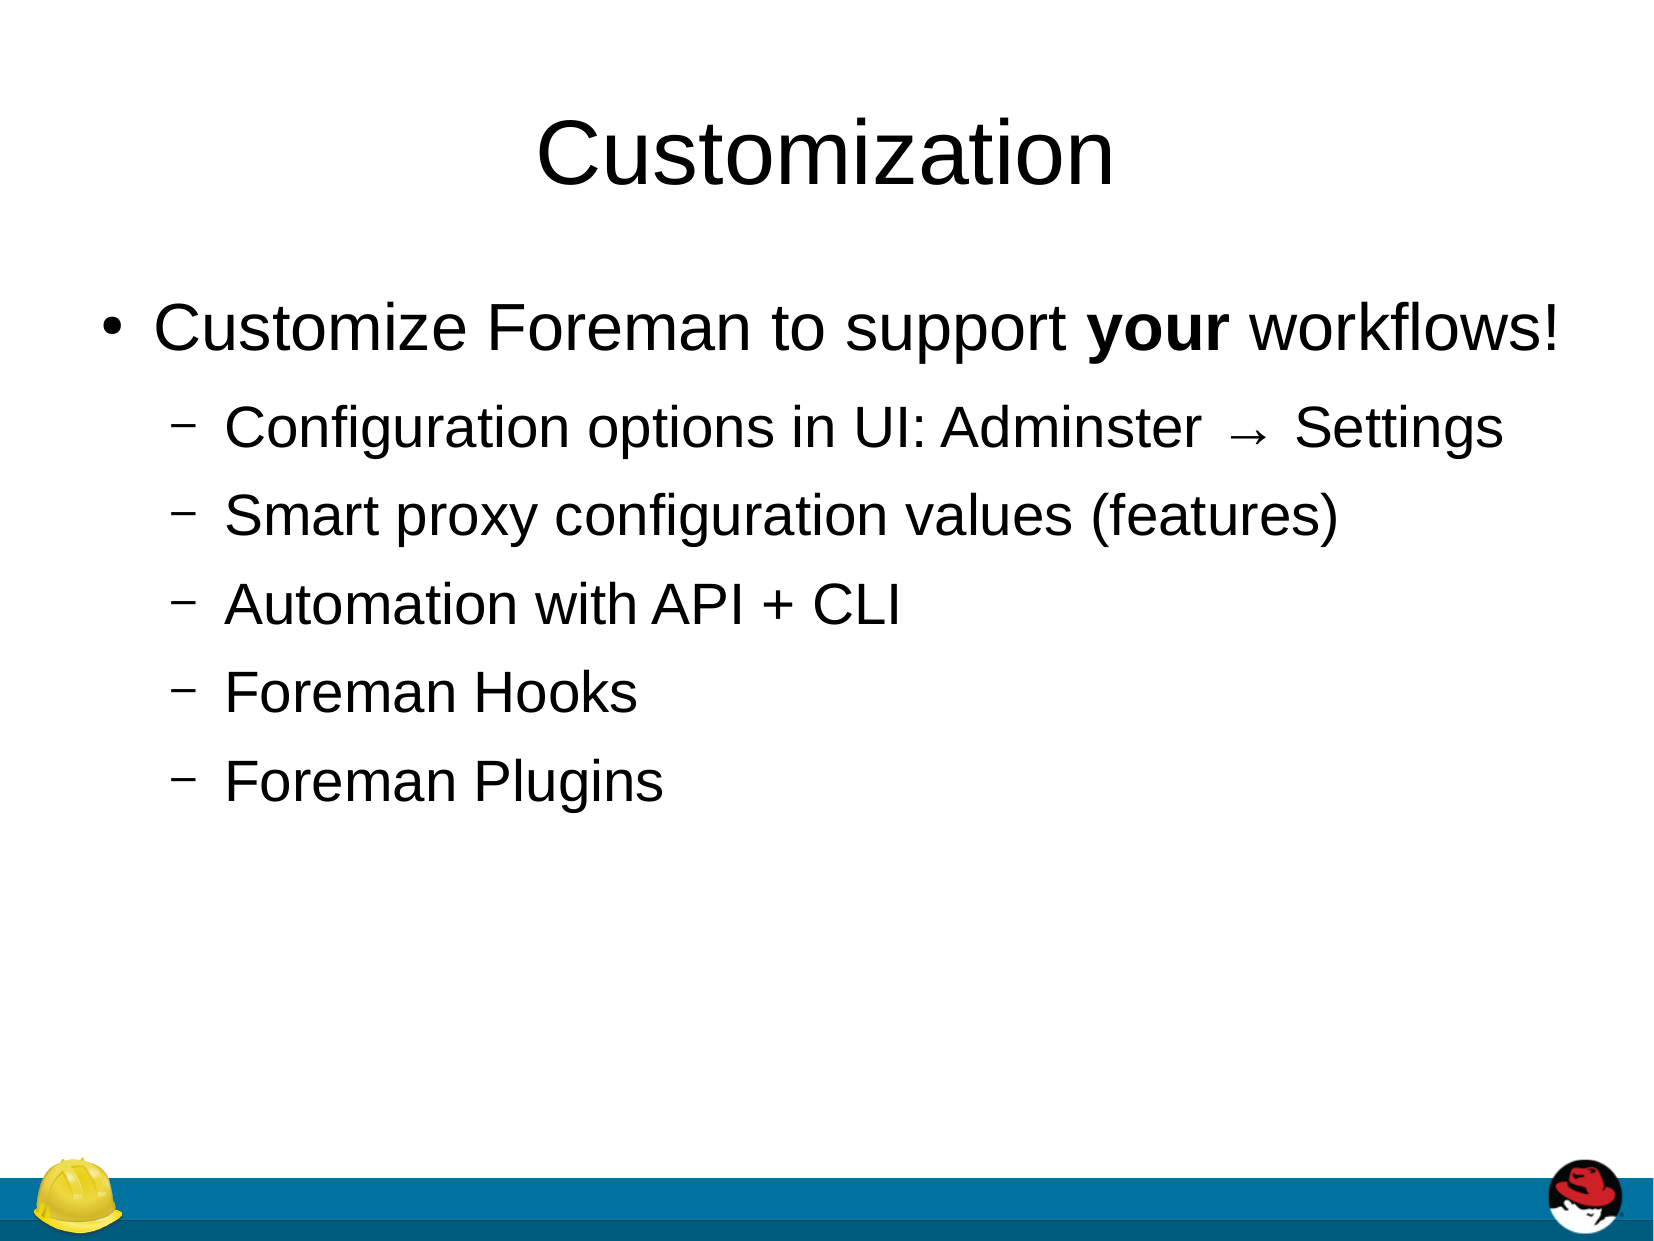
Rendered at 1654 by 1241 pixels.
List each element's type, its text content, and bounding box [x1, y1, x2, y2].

list Customize Foreman to support your workflows! Configuration options in UI: Adminster → Settings Smart proxy configuration values (features) Automation with API + CLI Foreman Hooks Foreman Plugins [82, 290, 1571, 1010]
title Customization [82, 49, 1571, 257]
picture [23, 1145, 130, 1235]
picture [1547, 1157, 1630, 1233]
